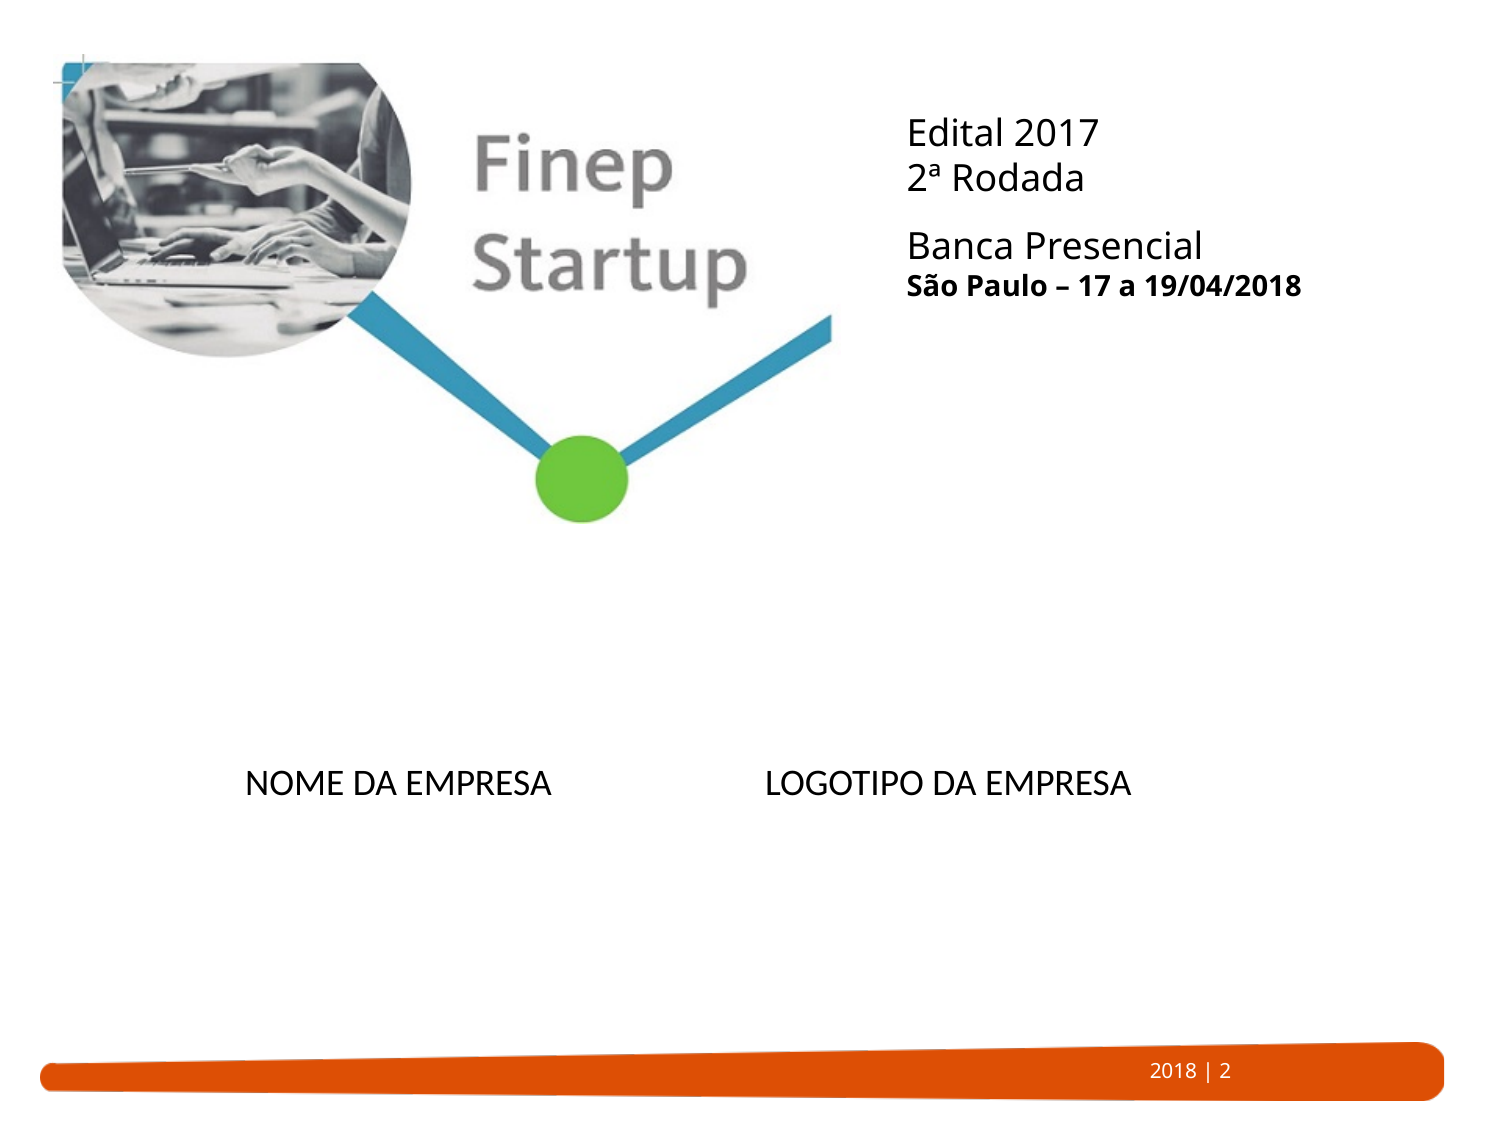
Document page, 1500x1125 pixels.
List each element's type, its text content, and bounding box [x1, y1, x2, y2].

text_box LOGOTIPO DA EMPRESA [750, 750, 1176, 811]
picture [53, 54, 841, 524]
text_box NOME DA EMPRESA [230, 750, 656, 811]
text_box Edital 2017 2ª Rodada Banca Presencial São Paulo – 17 a 19/04/2018 [891, 101, 1459, 312]
